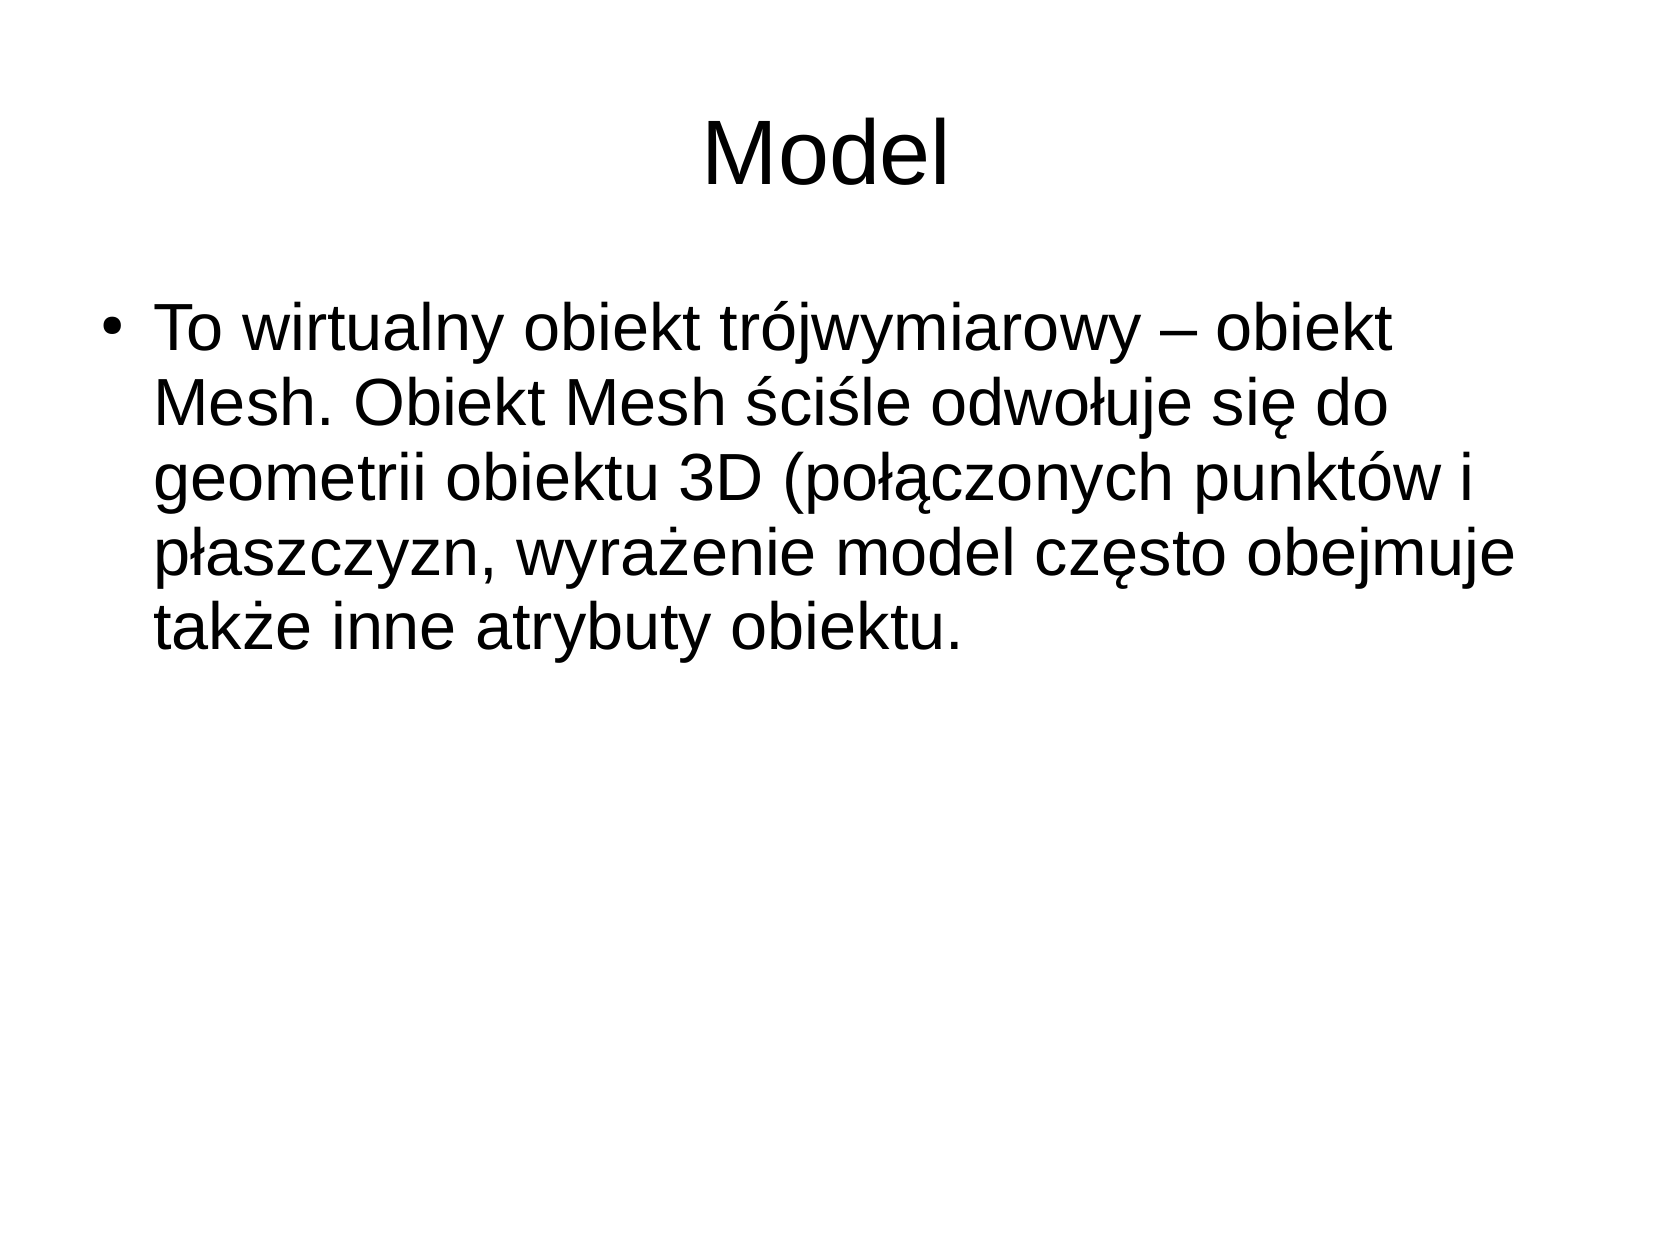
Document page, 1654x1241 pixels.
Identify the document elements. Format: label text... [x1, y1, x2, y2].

list To wirtualny obiekt trójwymiarowy – obiekt Mesh. Obiekt Mesh ściśle odwołuje się do geometrii obiektu 3D (połączonych punktów i płaszczyzn, wyrażenie model często obejmuje także inne atrybuty obiektu. [82, 290, 1571, 1010]
title Model [82, 49, 1571, 257]
